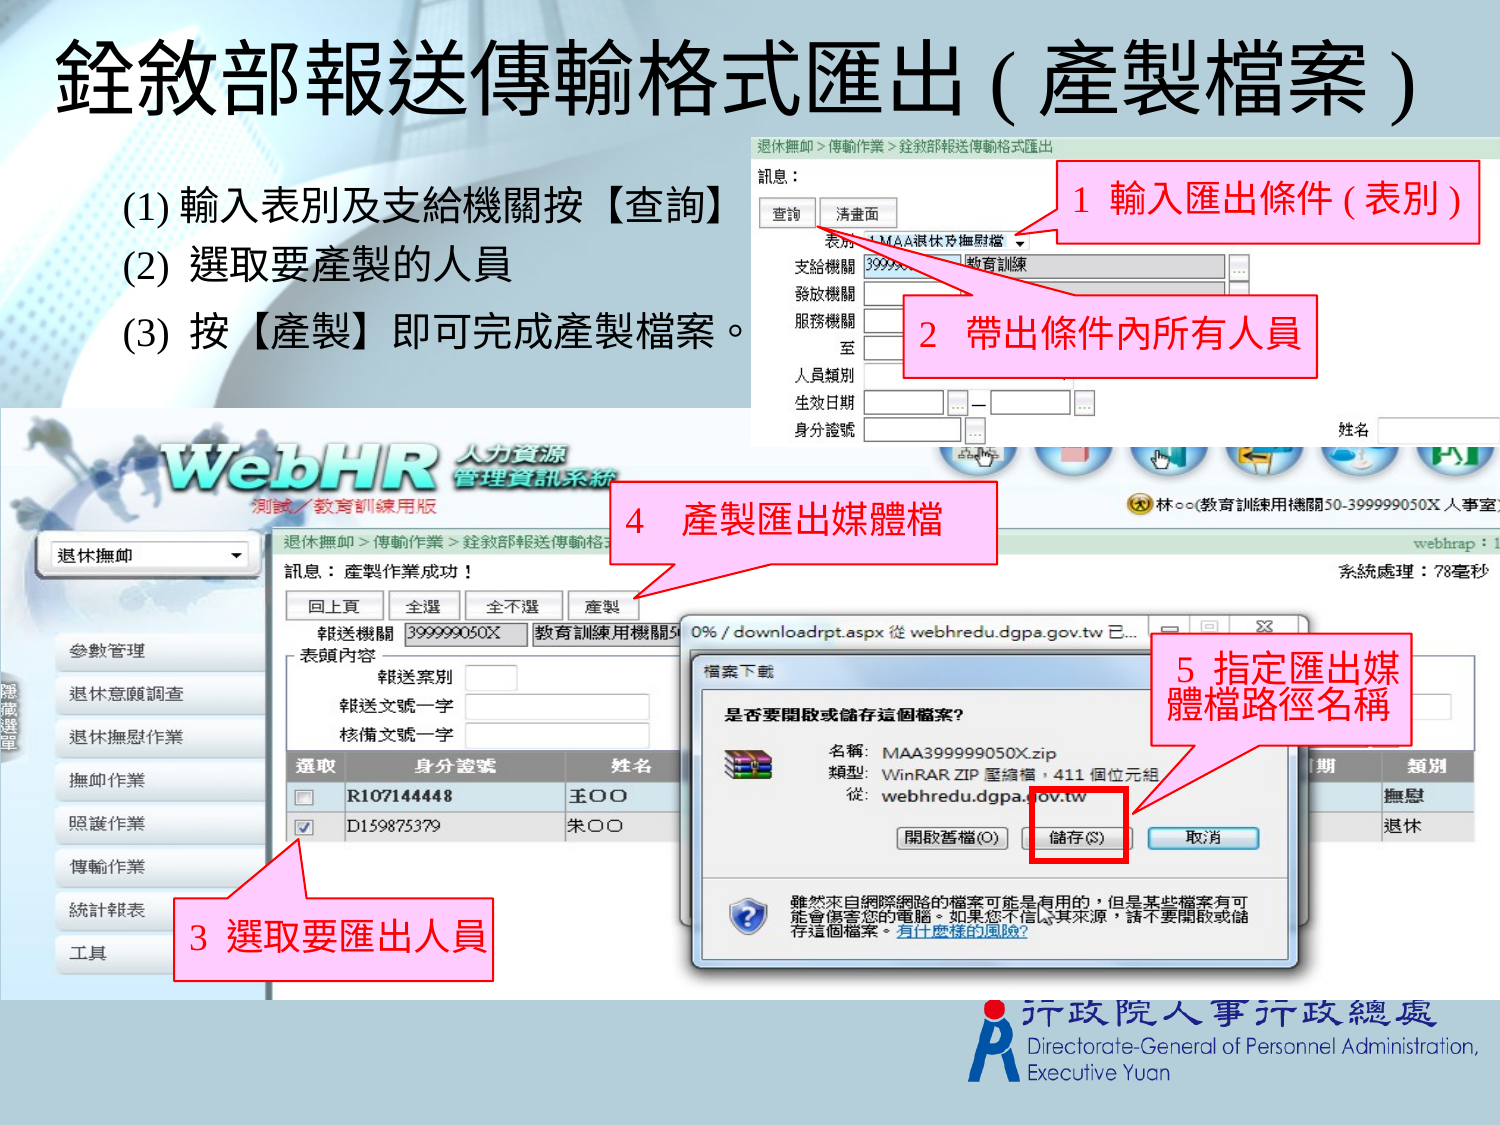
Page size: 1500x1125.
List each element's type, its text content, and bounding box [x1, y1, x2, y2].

text_box 2 帶出條件內所有人員 [817, 226, 1317, 378]
text_box 5 指定匯出媒 體檔路徑名稱 [1132, 633, 1412, 814]
picture [1, 137, 1500, 1000]
text_box 銓敘部報送傳輸格式匯出(產製檔案) [38, 11, 1470, 142]
list (1)輸入表別及支給機關按【查詢】 (2) 選取要產製的人員 (3) 按【產製】即可完成產製檔案。 [53, 172, 751, 362]
text_box 3 選取要匯出人員 [174, 839, 494, 982]
text_box 1 輸入匯出條件(表別) [1015, 160, 1480, 244]
text_box 4 產製匯出媒體檔 [610, 481, 998, 599]
